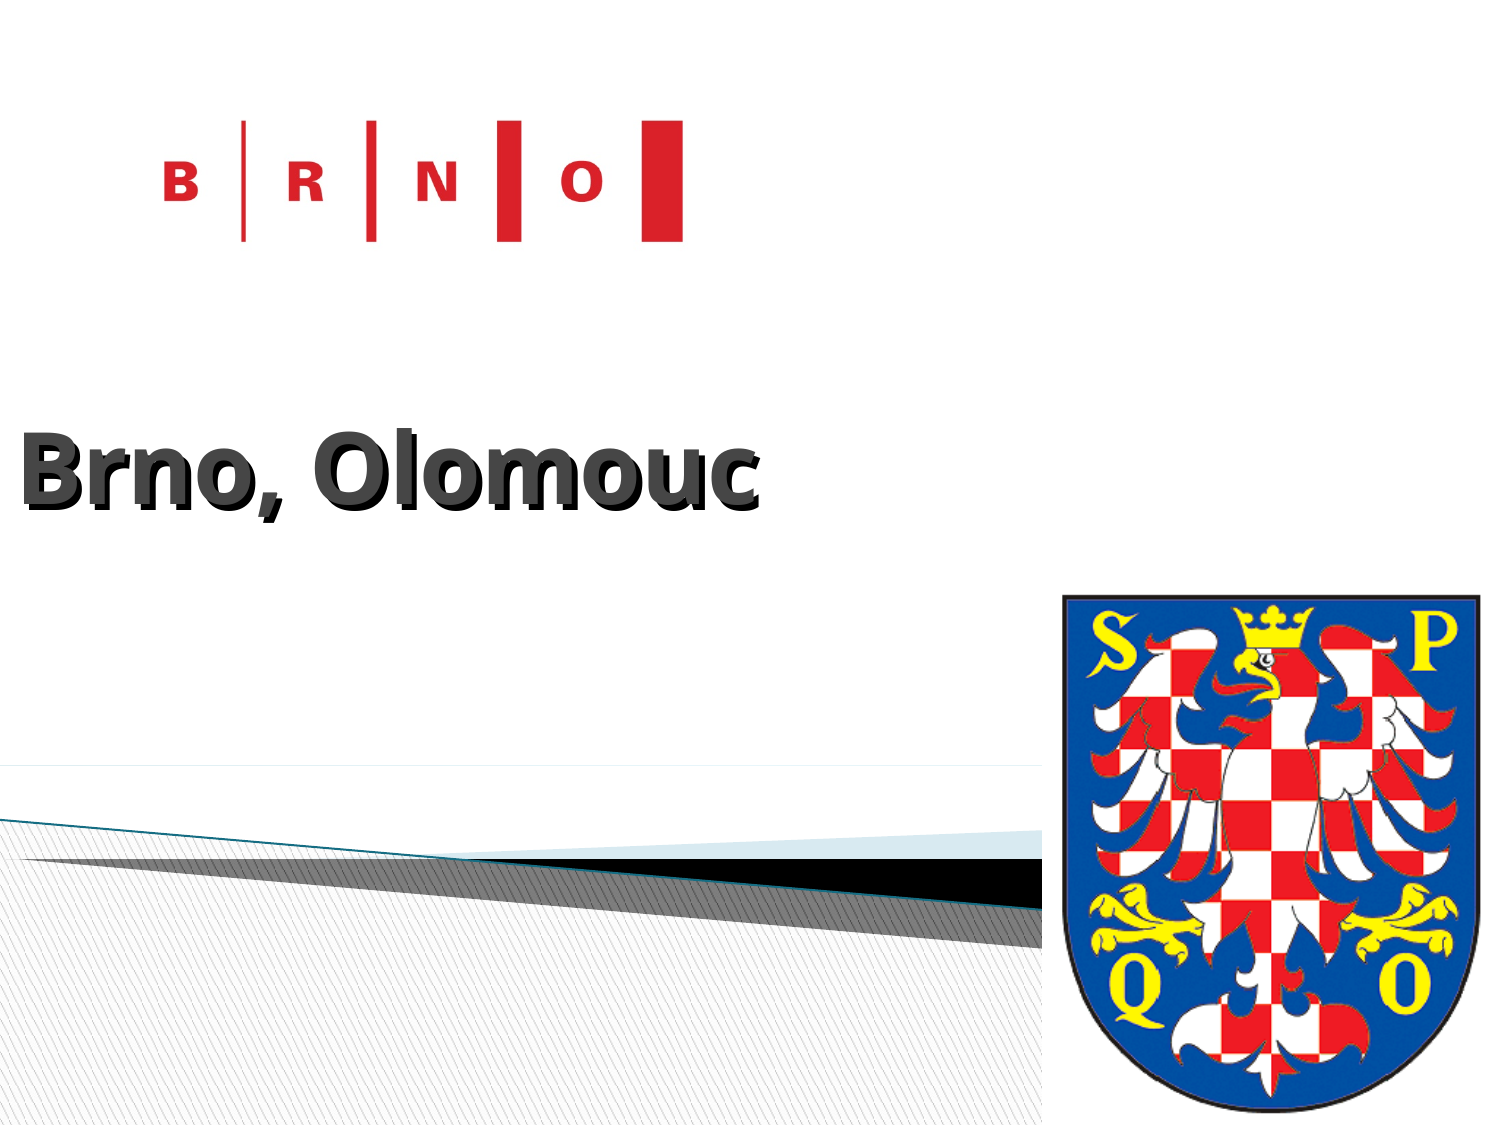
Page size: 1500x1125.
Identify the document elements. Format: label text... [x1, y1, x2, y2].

title Brno, Olomouc [0, 231, 1276, 532]
picture [1042, 585, 1500, 1125]
picture [0, 0, 803, 363]
